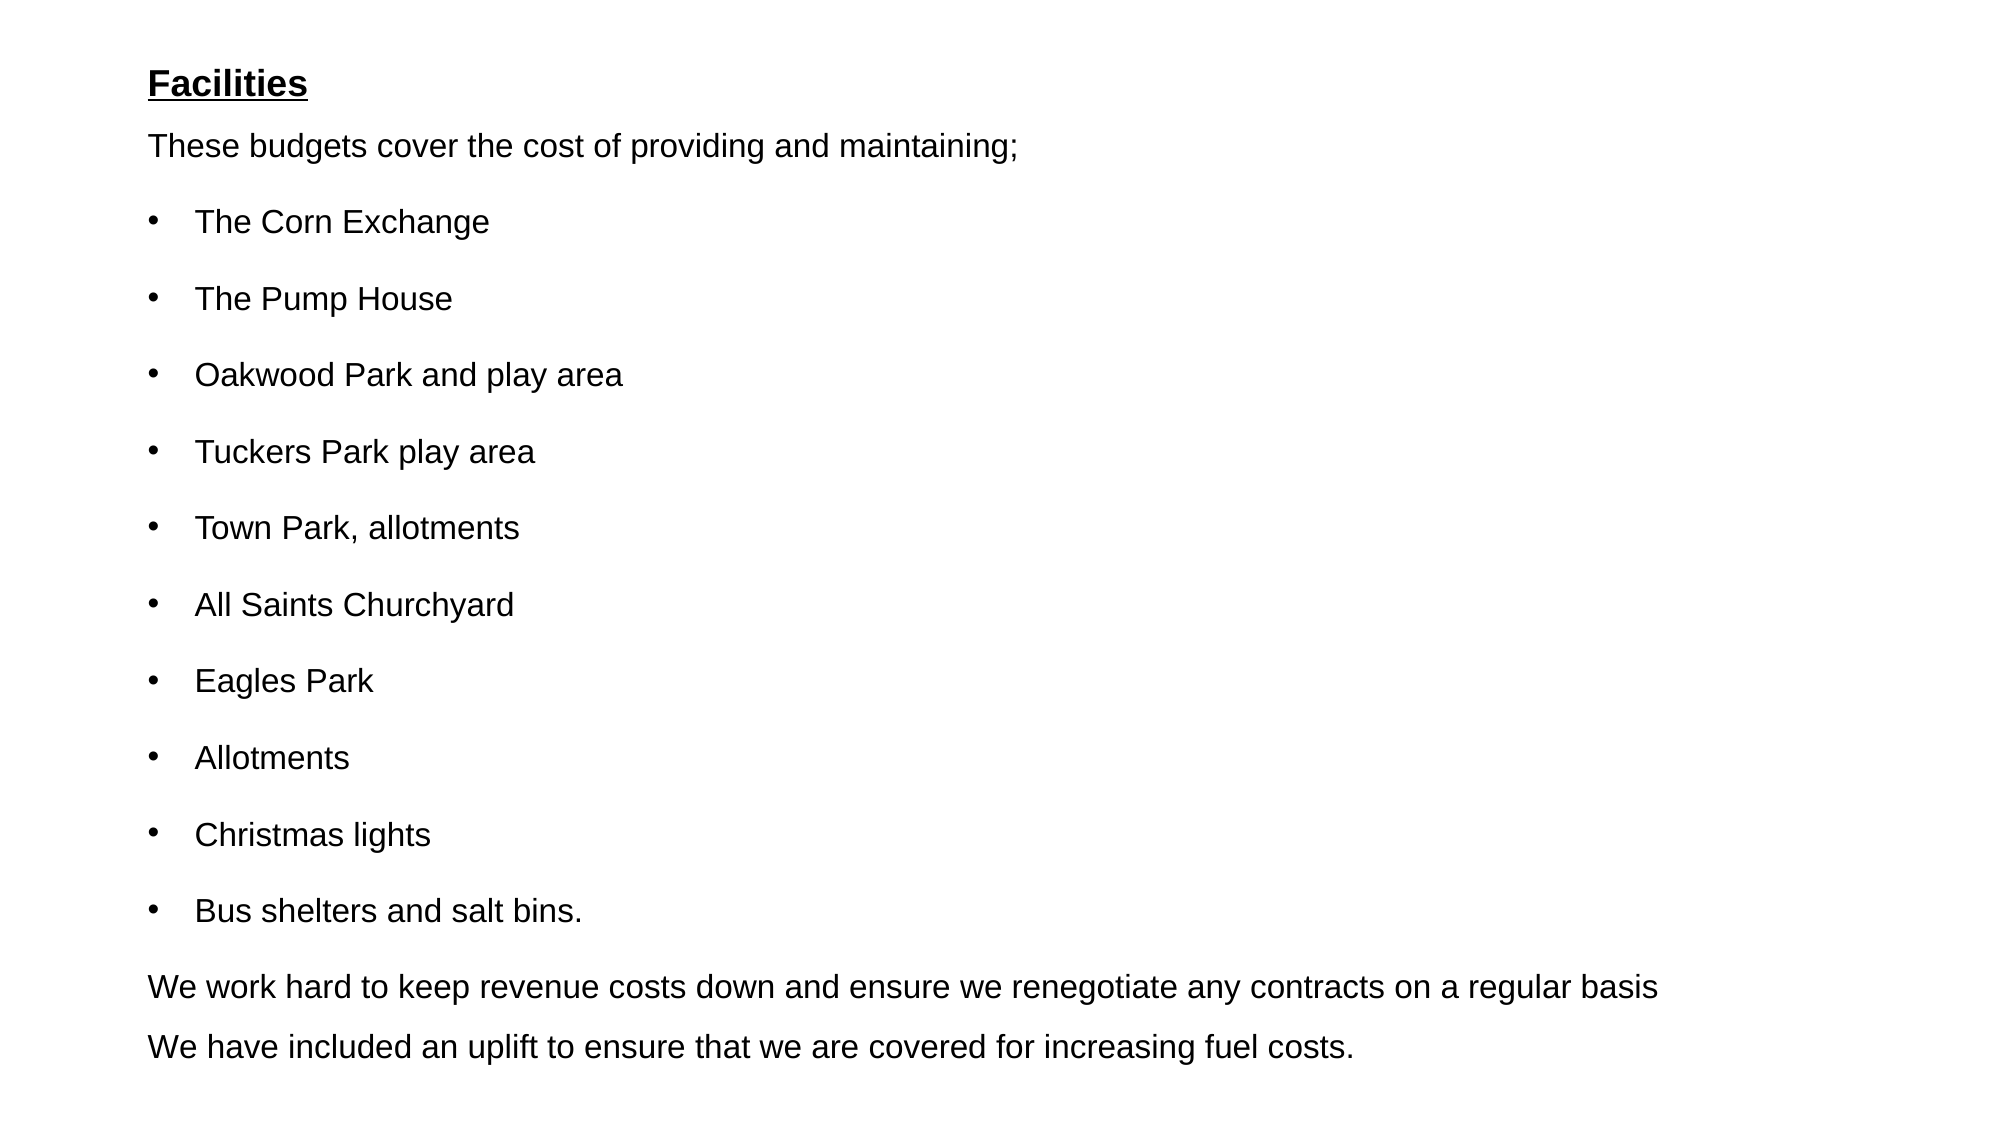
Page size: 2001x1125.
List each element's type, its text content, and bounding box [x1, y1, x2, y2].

text_box Facilities These budgets cover the cost of providing and maintaining; The Corn Exchange The Pump House Oakwood Park and play area Tuckers Park play area Town Park, allotments All Saints Churchyard Eagles Park Allotments Christmas lights Bus shelters and salt bins. We work hard to keep revenue costs down and ensure we renegotiate any contracts on a regular basis We have included an uplift to ensure that we are covered for increasing fuel costs. [133, 29, 1757, 1073]
